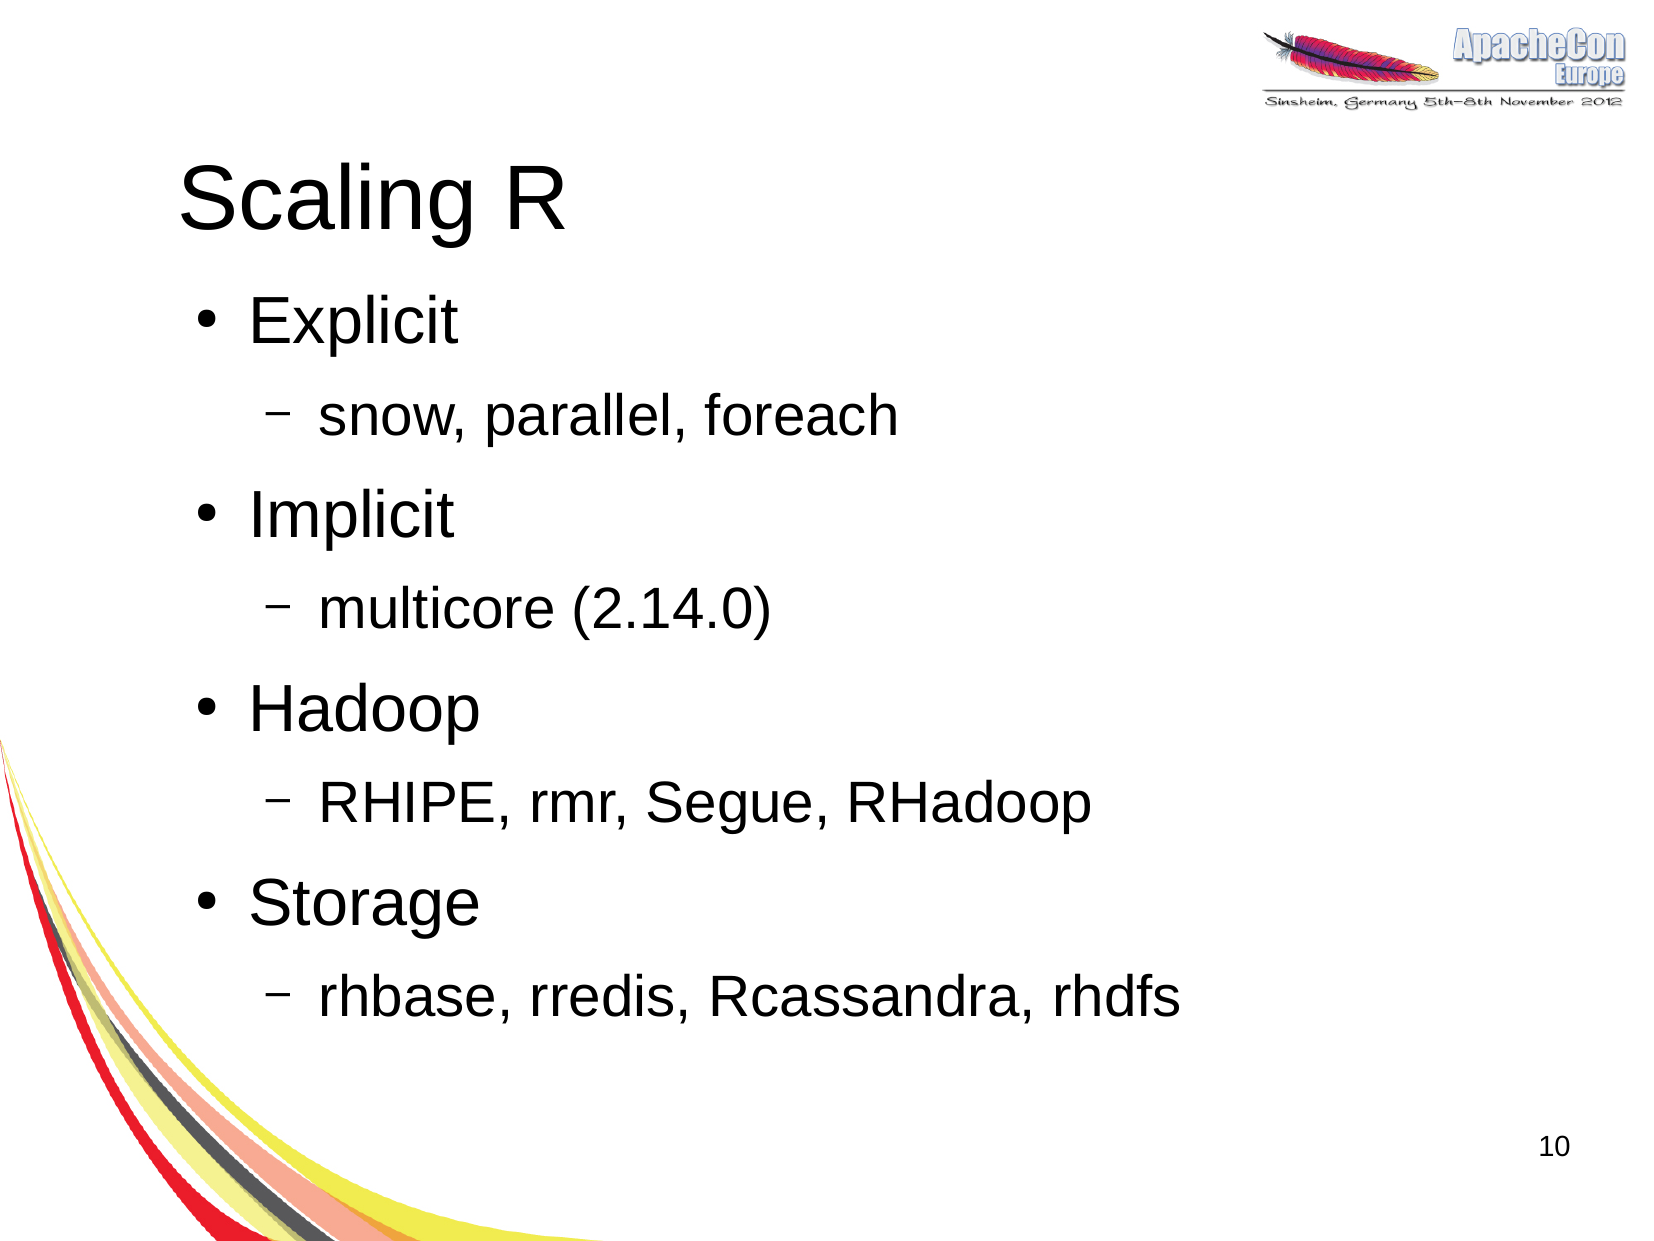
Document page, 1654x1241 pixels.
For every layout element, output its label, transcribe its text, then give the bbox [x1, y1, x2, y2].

title Scaling R [177, 141, 1536, 254]
picture [0, 0, 1654, 1241]
list Explicit snow, parallel, foreach Implicit multicore (2.14.0) Hadoop RHIPE, rmr, Segue, RHadoop Storage rhbase, rredis, Rcassandra, rhdfs [177, 283, 1536, 1028]
